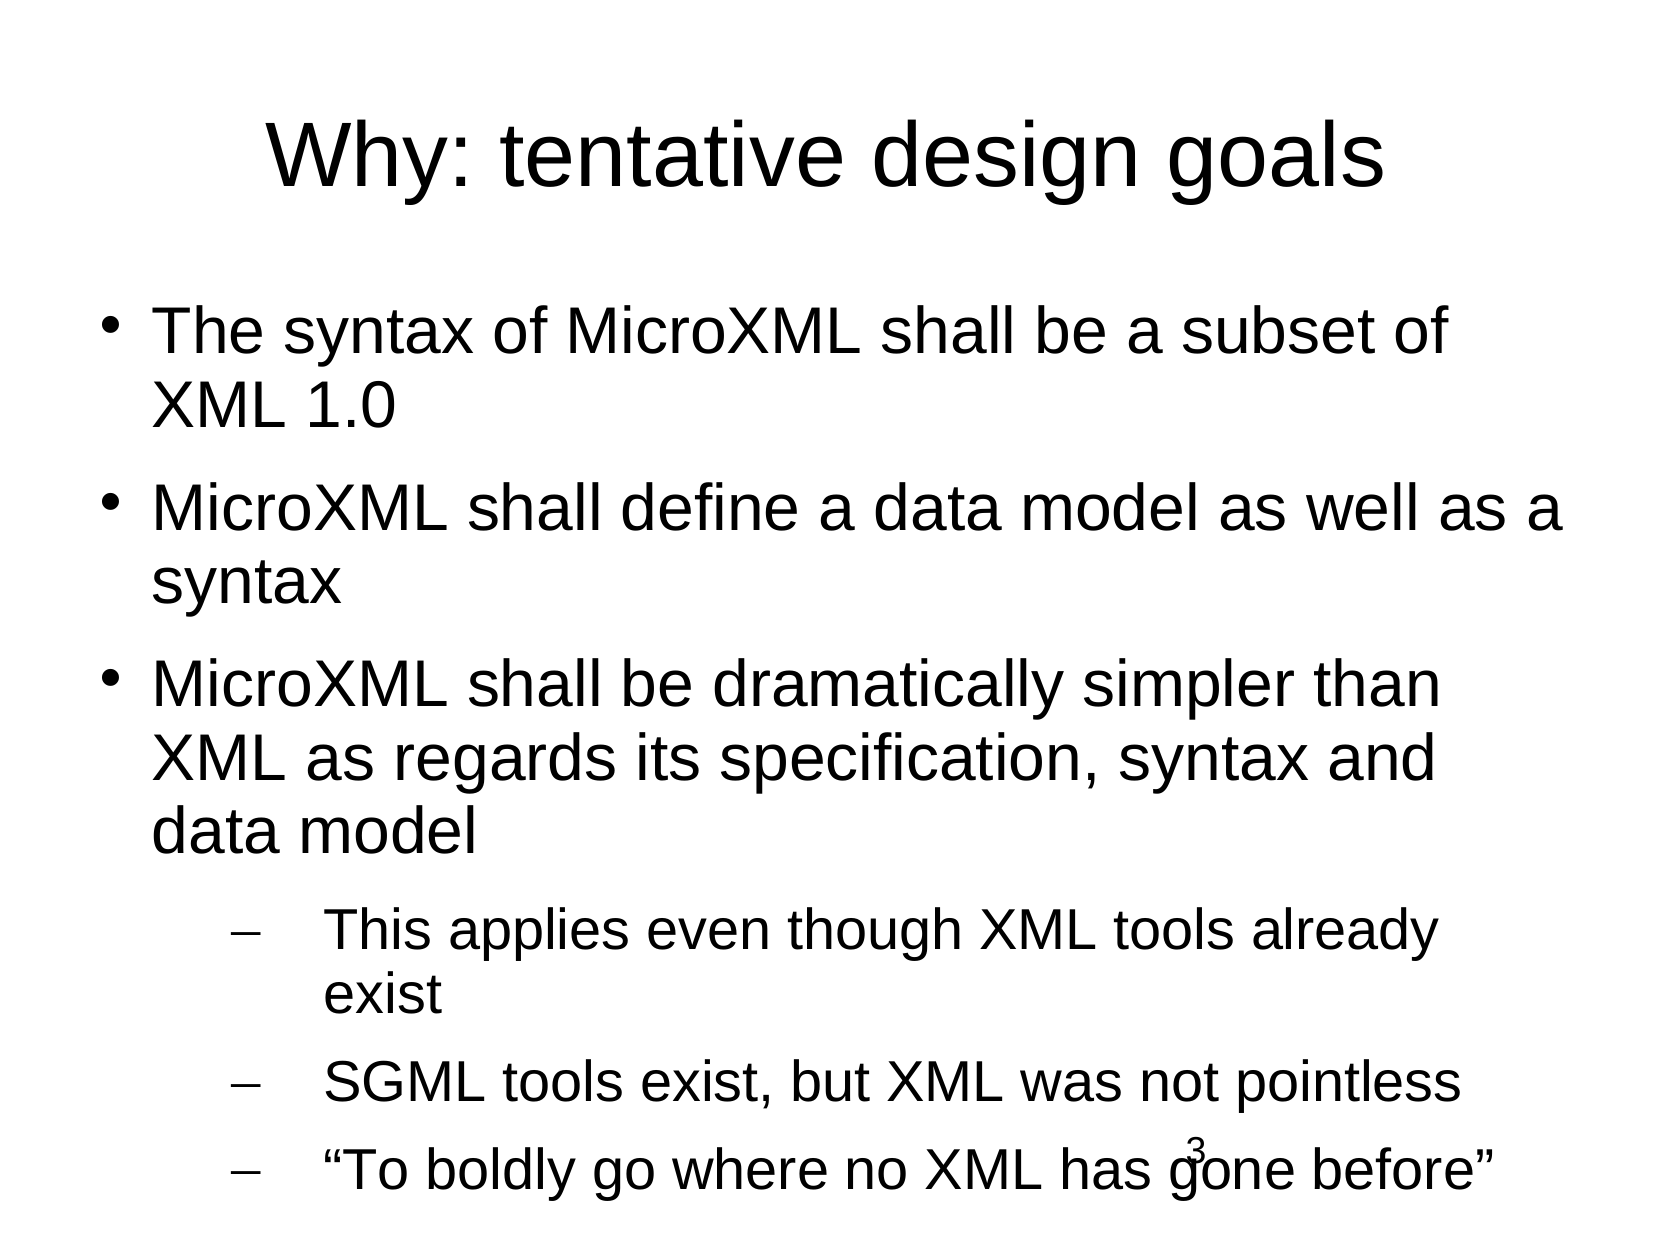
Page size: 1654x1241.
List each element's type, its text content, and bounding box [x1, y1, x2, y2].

title Why: tentative design goals [82, 56, 1571, 249]
list The syntax of MicroXML shall be a subset of XML 1.0 MicroXML shall define a data model as well as a syntax MicroXML shall be dramatically simpler than XML as regards its specification, syntax and data model This applies even though XML tools already exist SGML tools exist, but XML was not pointless “To boldly go where no XML has gone before” [82, 290, 1571, 1212]
